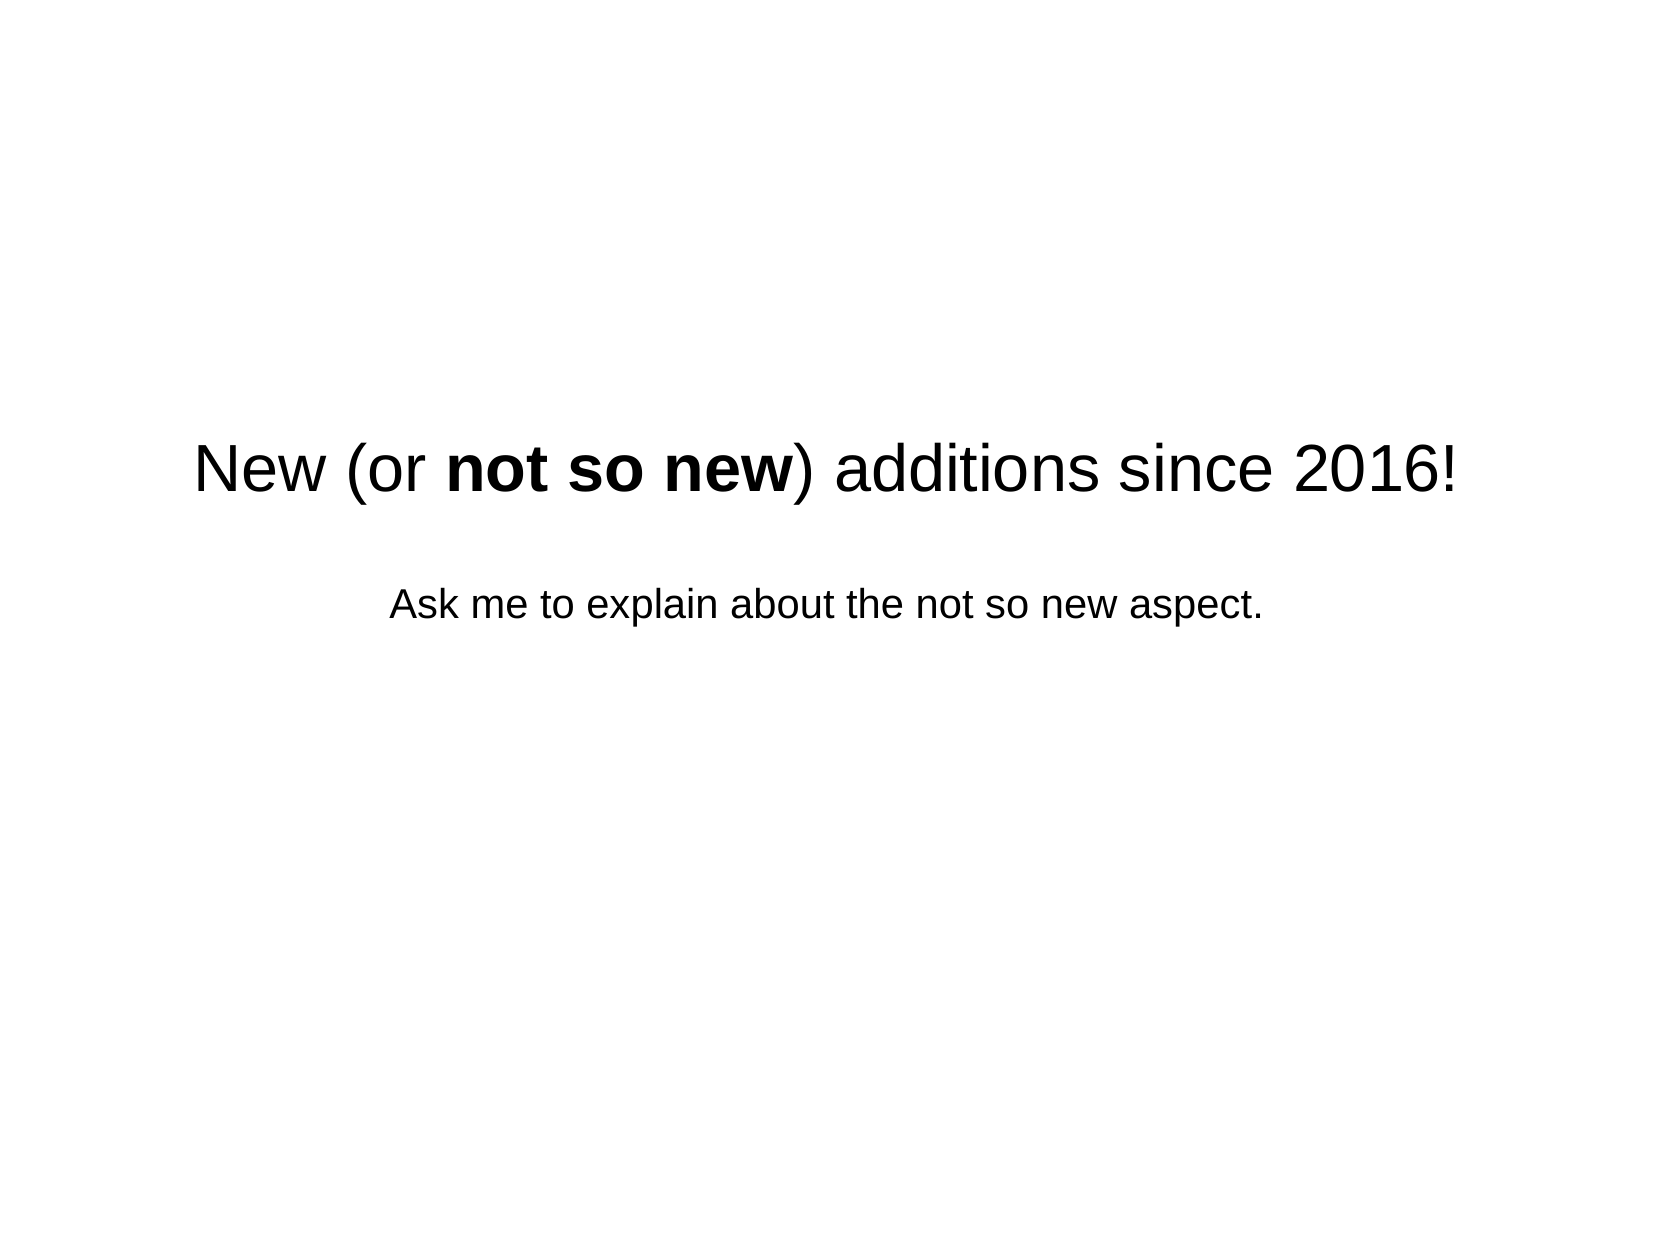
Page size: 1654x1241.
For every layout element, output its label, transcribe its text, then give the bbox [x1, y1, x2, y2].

subtitle New (or not so new) additions since 2016! Ask me to explain about the not so new aspect. [82, 49, 1571, 1010]
